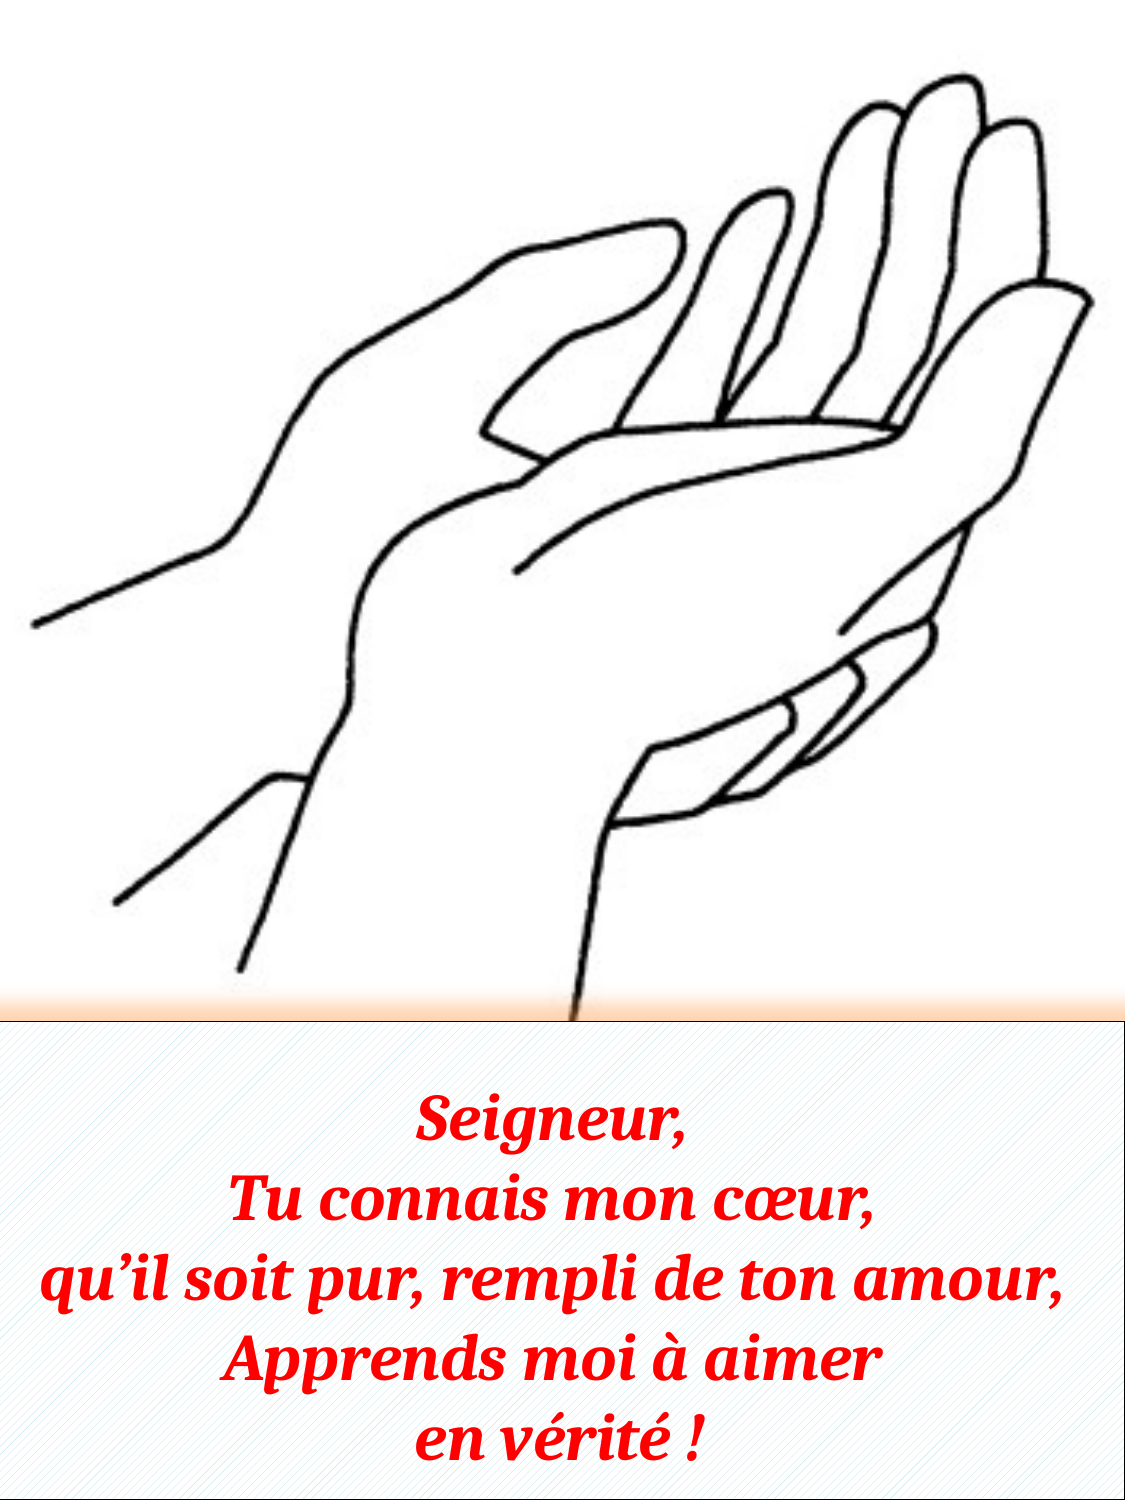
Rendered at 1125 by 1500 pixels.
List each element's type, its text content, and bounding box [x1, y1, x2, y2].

text_box Seigneur, Tu connais mon cœur, qu’il soit pur, rempli de ton amour, Apprends moi à aimer en vérité ! [0, 1021, 1125, 1500]
picture [0, 0, 1125, 997]
